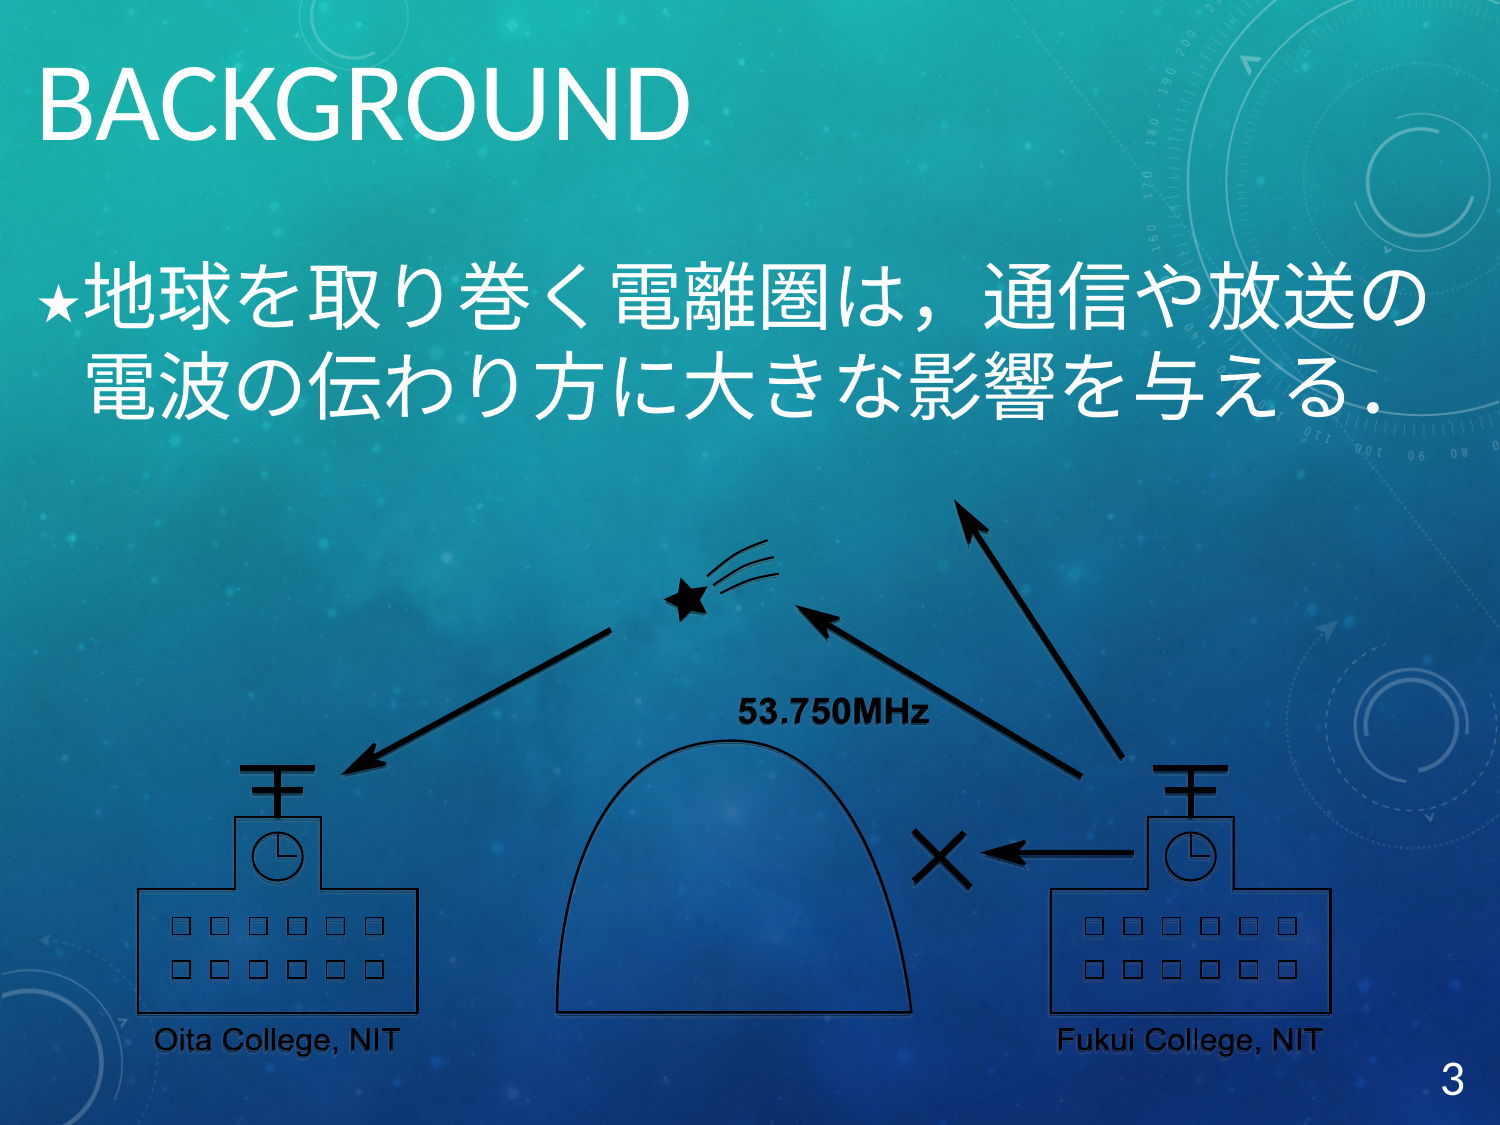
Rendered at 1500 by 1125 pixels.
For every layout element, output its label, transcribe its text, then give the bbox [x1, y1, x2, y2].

slide_number <番号> [1411, 1043, 1480, 1106]
picture [0, 0, 1500, 1125]
title background [20, 18, 1296, 173]
list 地球を取り巻く電離圏は，通信や放送の電波の伝わり方に大きな影響を与える． [20, 221, 1449, 458]
